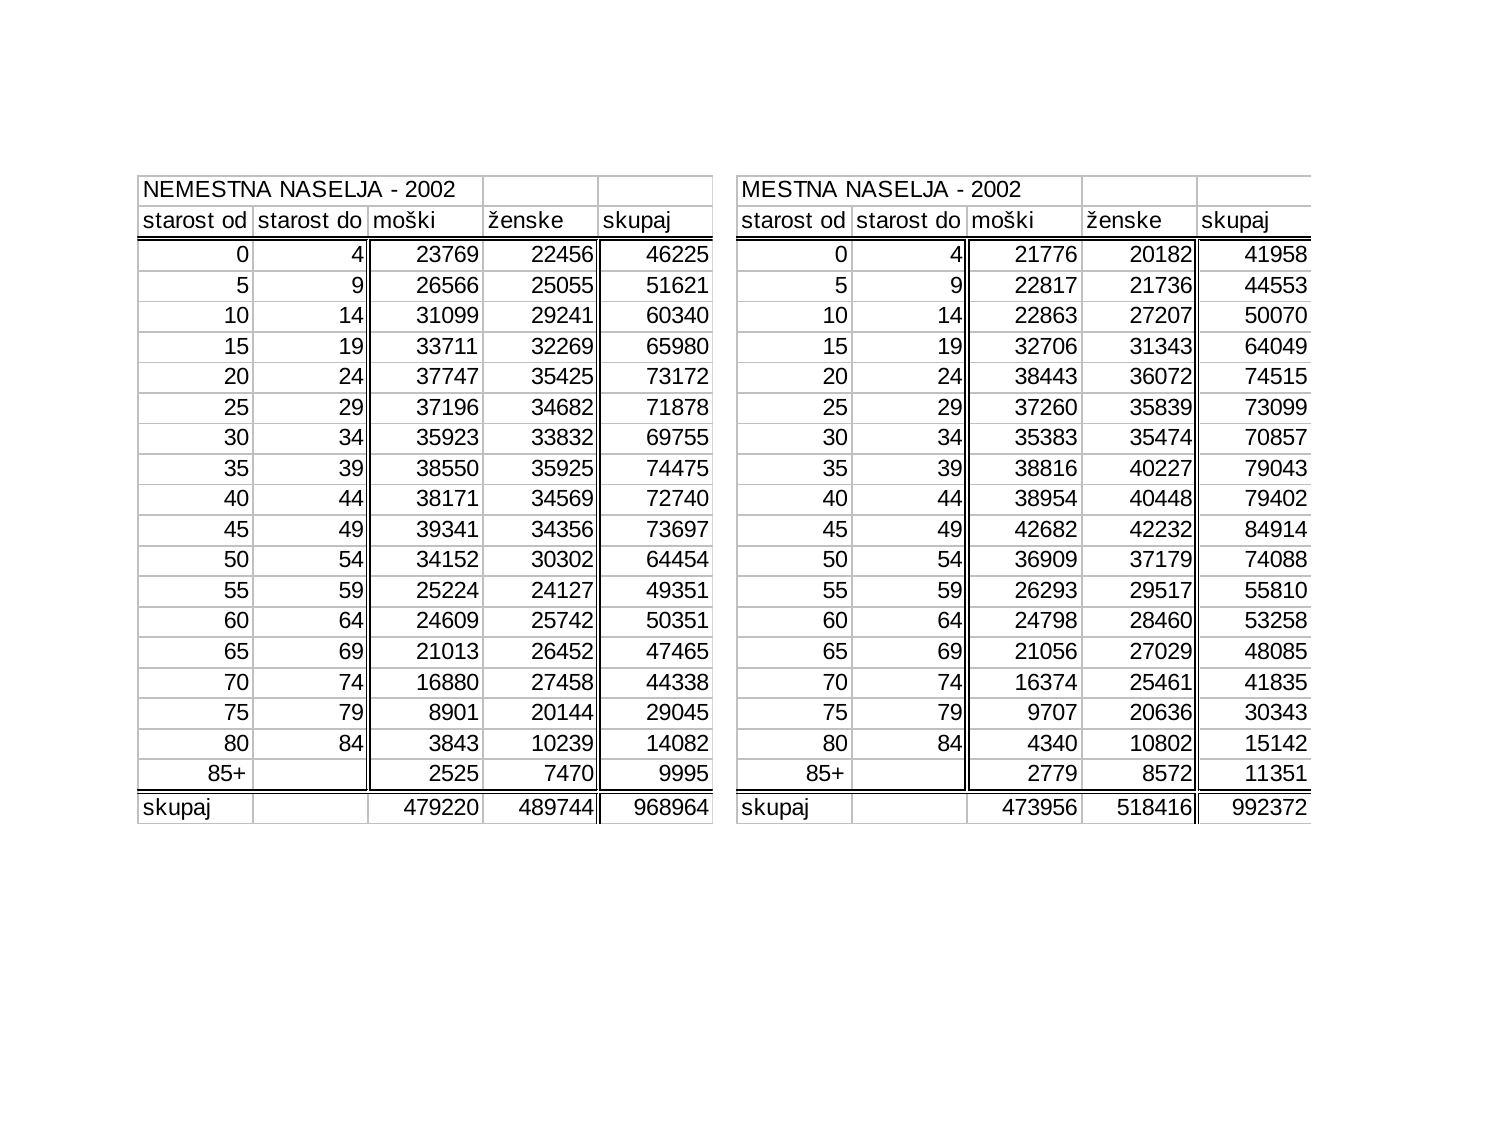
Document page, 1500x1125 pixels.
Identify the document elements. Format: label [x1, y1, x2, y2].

chart [736, 174, 1313, 826]
chart [137, 174, 715, 826]
